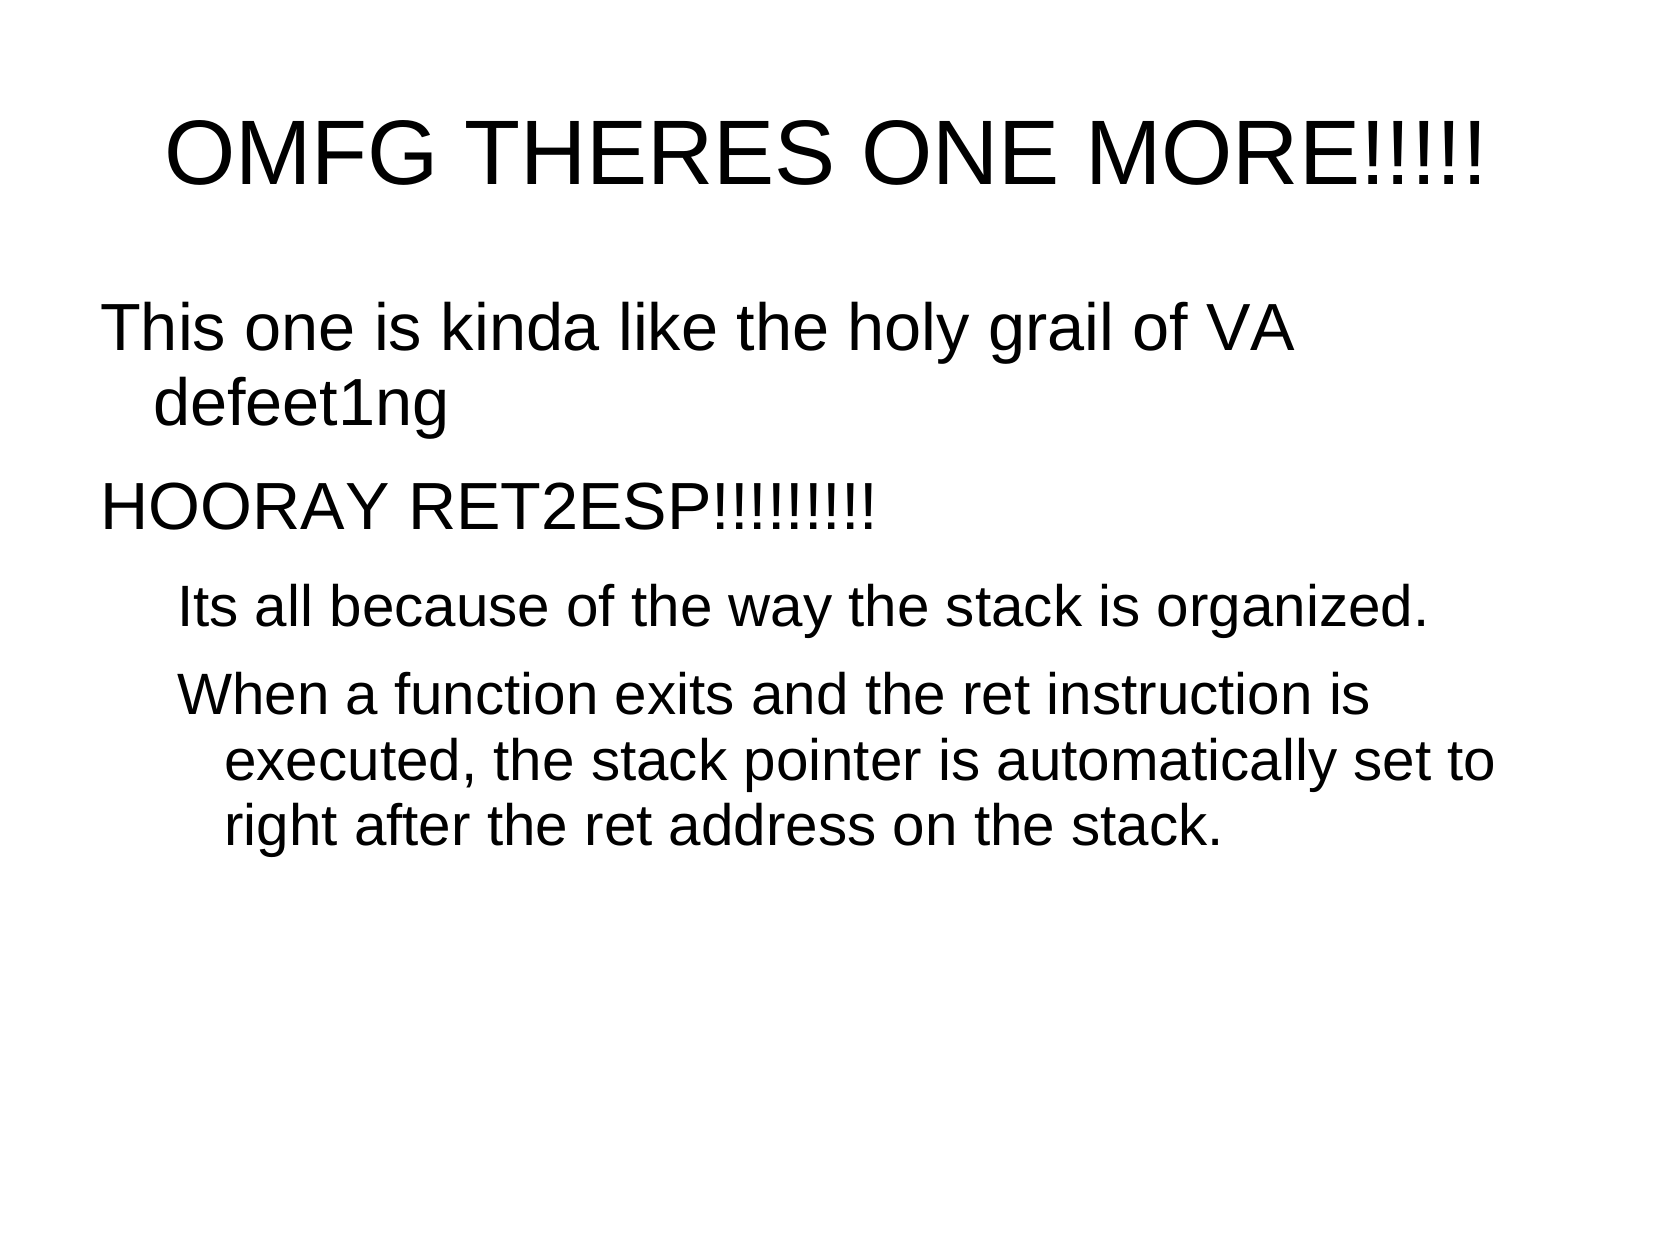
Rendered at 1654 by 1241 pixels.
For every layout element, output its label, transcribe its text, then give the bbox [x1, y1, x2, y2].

title OMFG THERES ONE MORE!!!!! [82, 49, 1571, 257]
list This one is kinda like the holy grail of VA defeet1ng HOORAY RET2ESP!!!!!!!!! Its all because of the way the stack is organized. When a function exits and the ret instruction is executed, the stack pointer is automatically set to right after the ret address on the stack. [82, 290, 1571, 1109]
